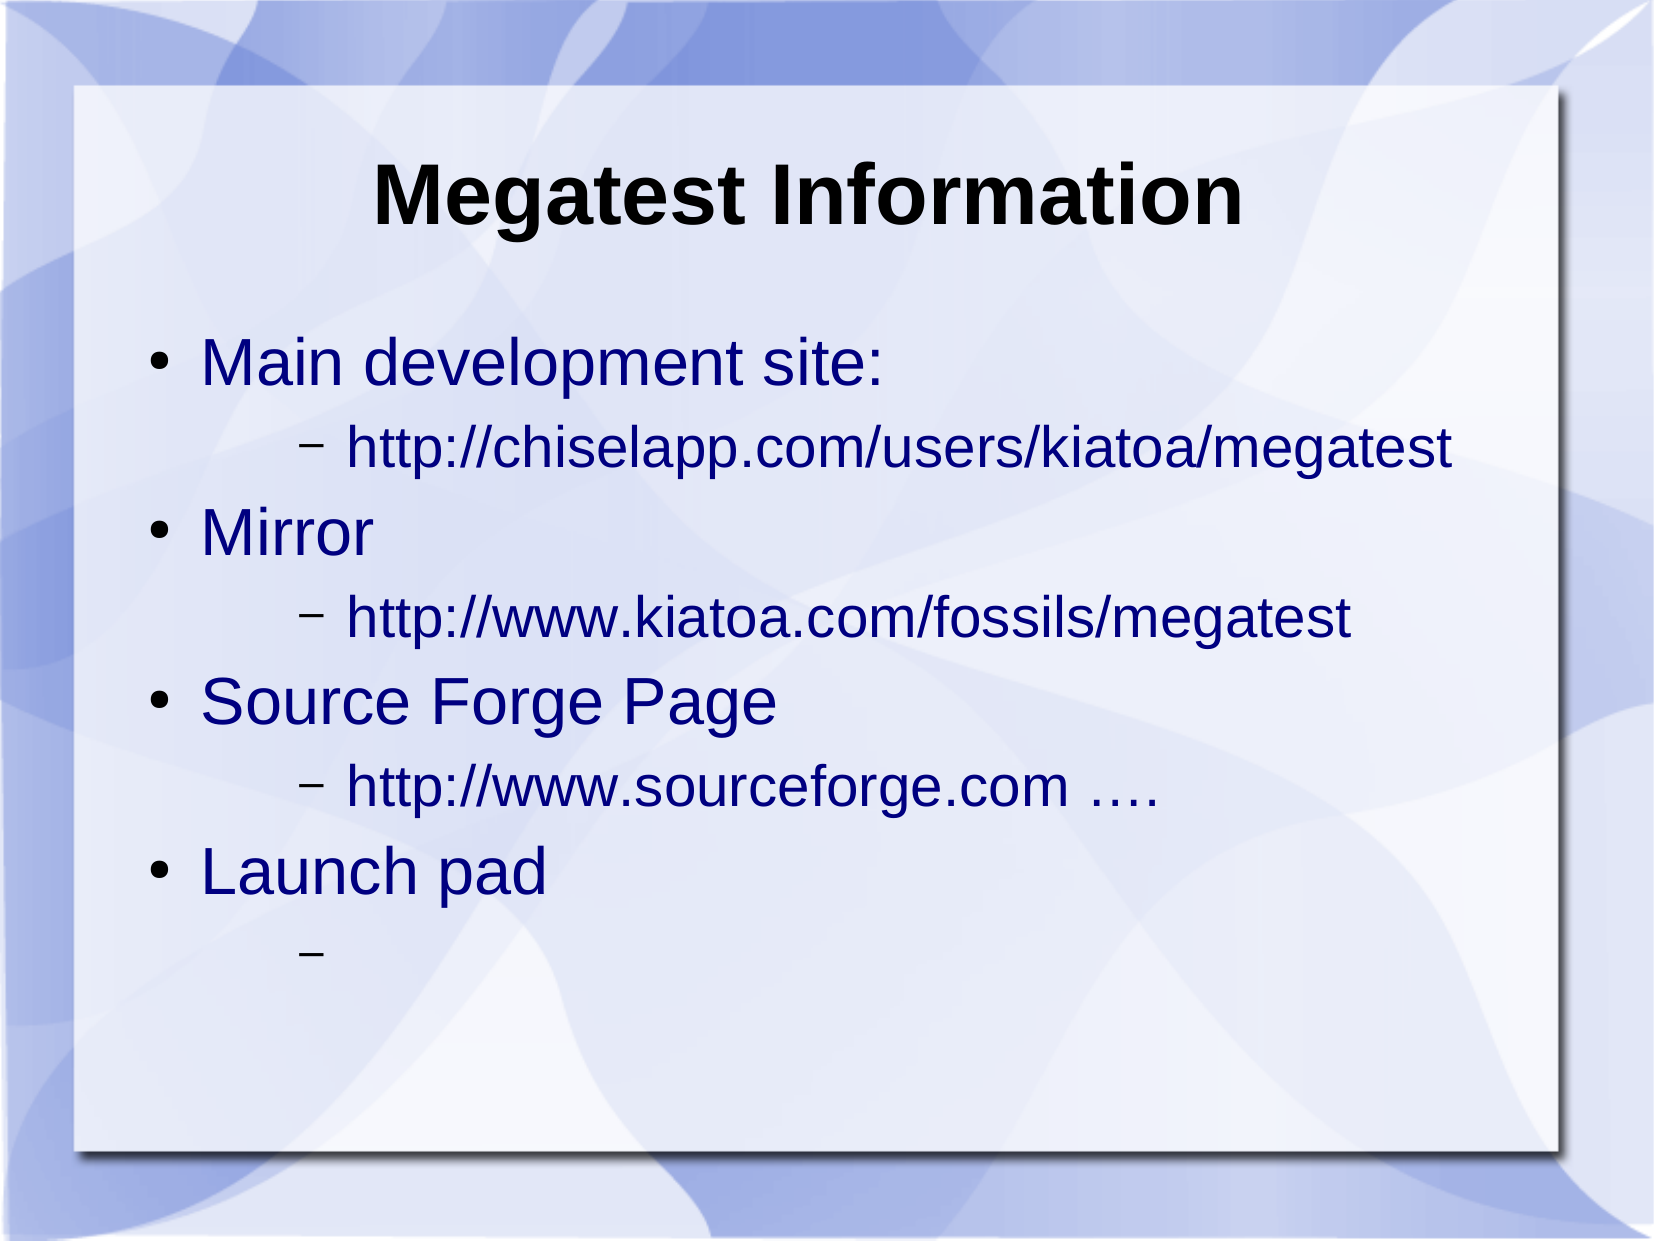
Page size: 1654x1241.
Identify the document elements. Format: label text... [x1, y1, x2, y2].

picture [0, 0, 1654, 1241]
list Main development site: http://chiselapp.com/users/kiatoa/megatest Mirror http://www.kiatoa.com/fossils/megatest Source Forge Page http://www.sourceforge.com …. Launch pad [129, 324, 1489, 1045]
title Megatest Information [82, 90, 1536, 298]
